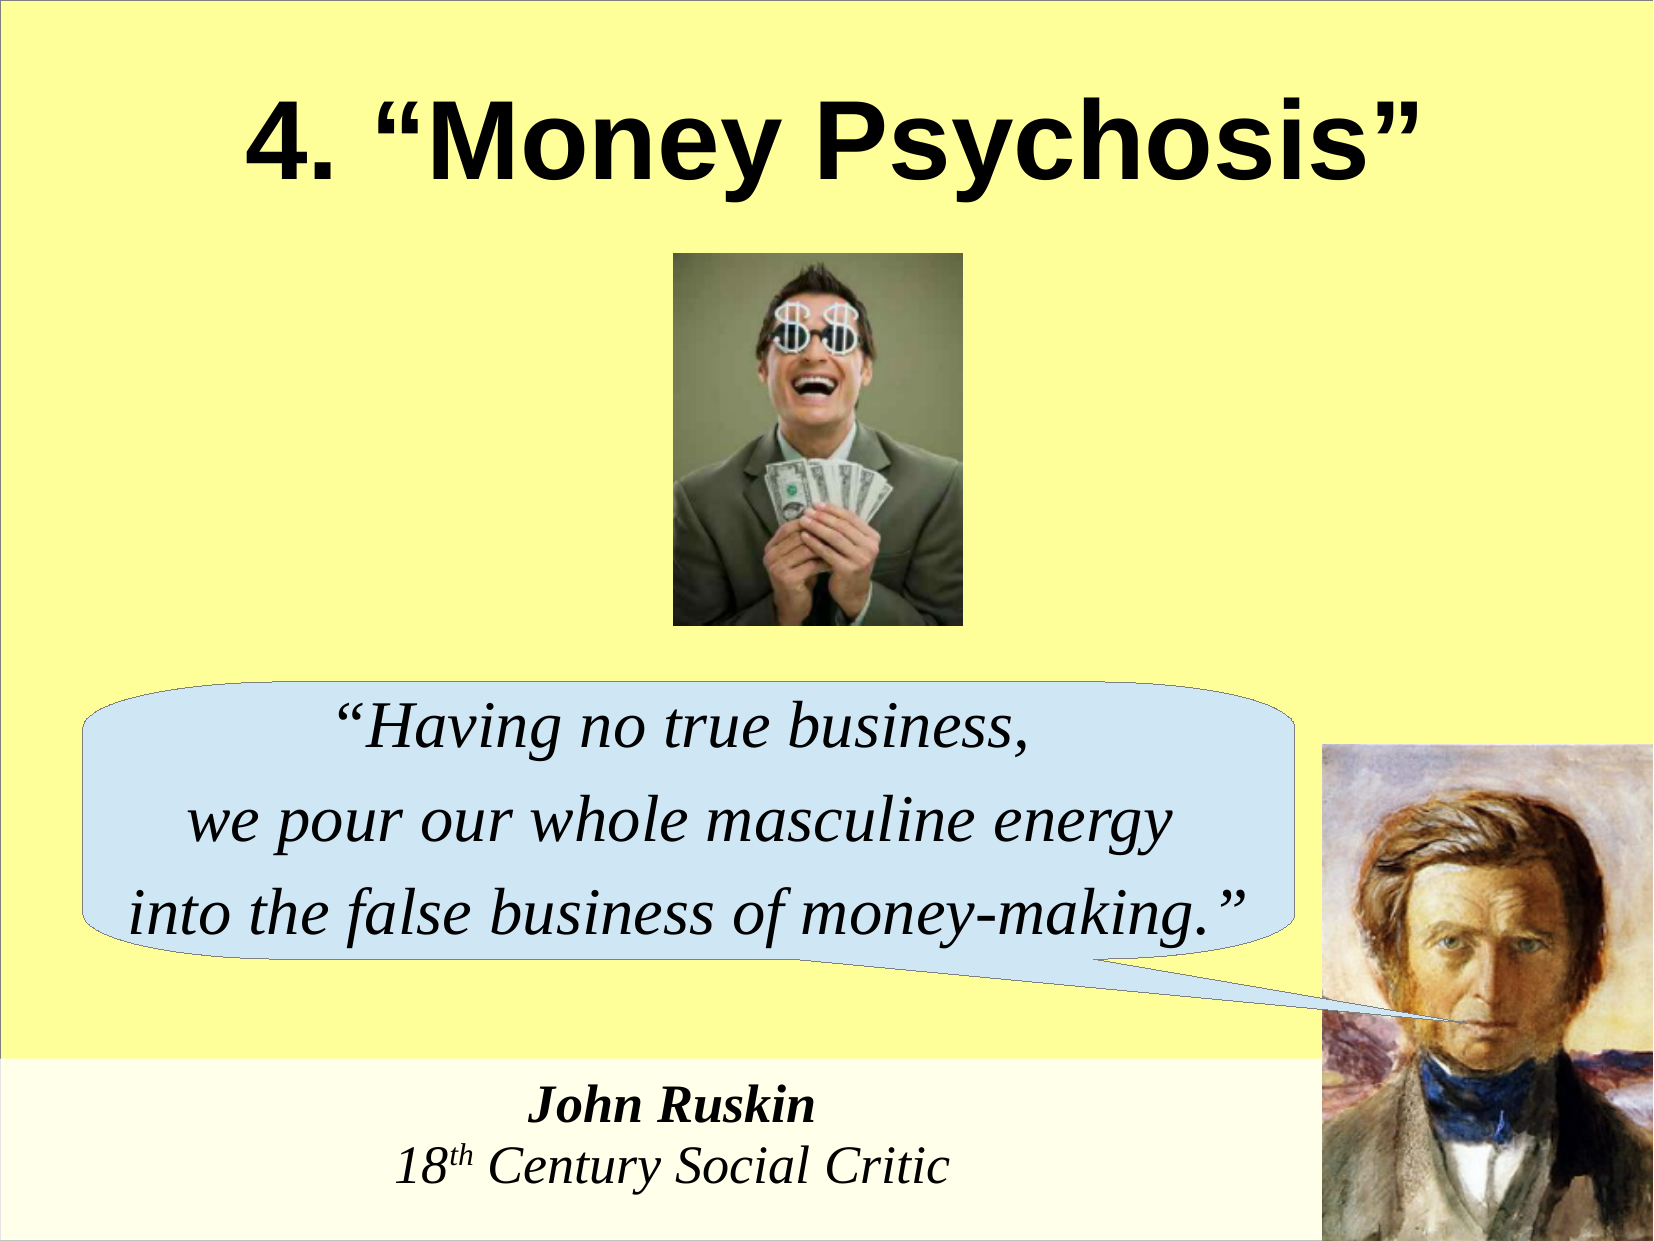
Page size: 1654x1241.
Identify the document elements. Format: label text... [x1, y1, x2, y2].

text_box “Having no true business, we pour our whole masculine energy into the false business of money-making.” [82, 681, 1468, 1024]
picture [1322, 744, 1653, 1241]
picture [673, 253, 963, 626]
text_box [0, 0, 1653, 1241]
text_box 4. “Money Psychosis” [75, 77, 1597, 204]
text_box John Ruskin 18th Century Social Critic [70, 1067, 1275, 1198]
